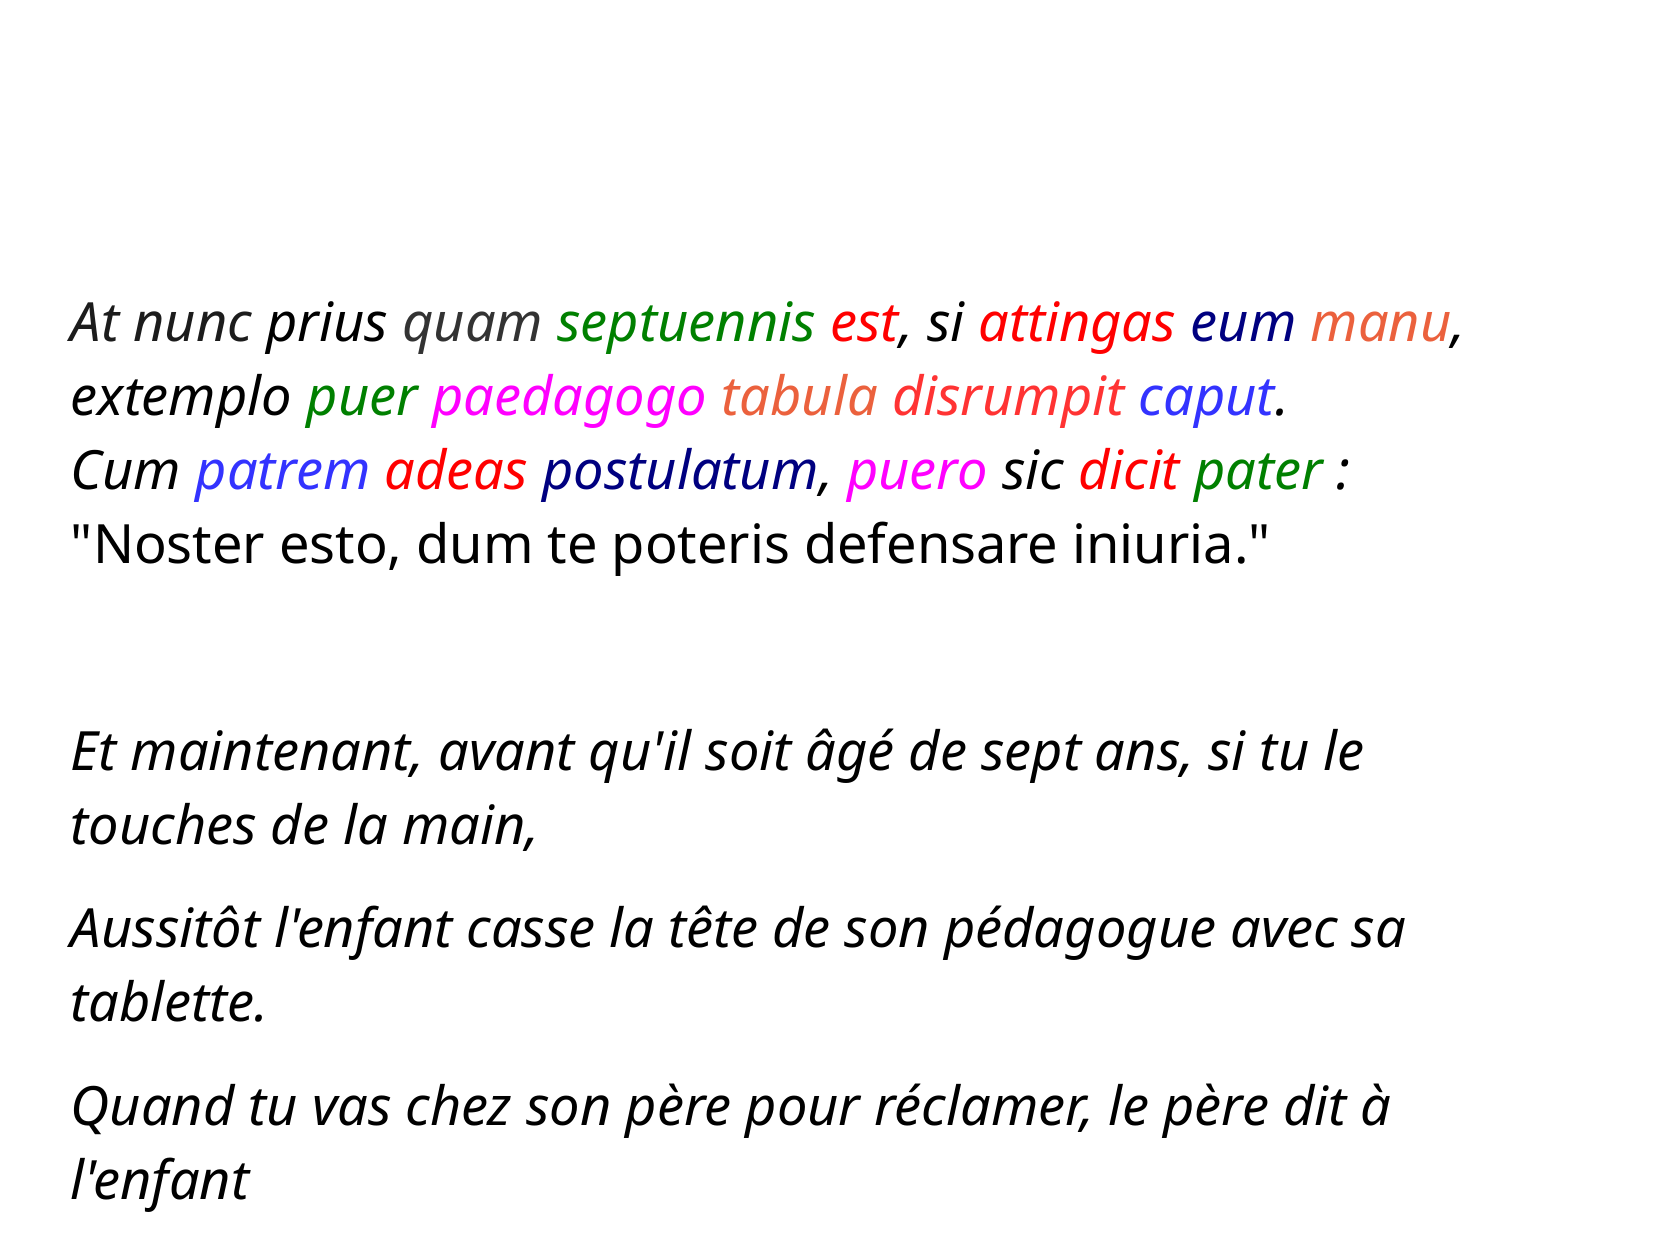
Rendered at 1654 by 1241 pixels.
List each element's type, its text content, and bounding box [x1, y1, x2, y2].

list At nunc prius quam septuennis est, si attingas eum manu, extemplo puer paedagogo tabula disrumpit caput. Cum patrem adeas postulatum, puero sic dicit pater : "Noster esto, dum te poteris defensare iniuria." Et maintenant, avant qu'il soit âgé de sept ans, si tu le touches de la main, Aussitôt l'enfant casse la tête de son pédagogue avec sa tablette. Quand tu vas chez son père pour réclamer, le père dit à l'enfant [70, 283, 1559, 1191]
